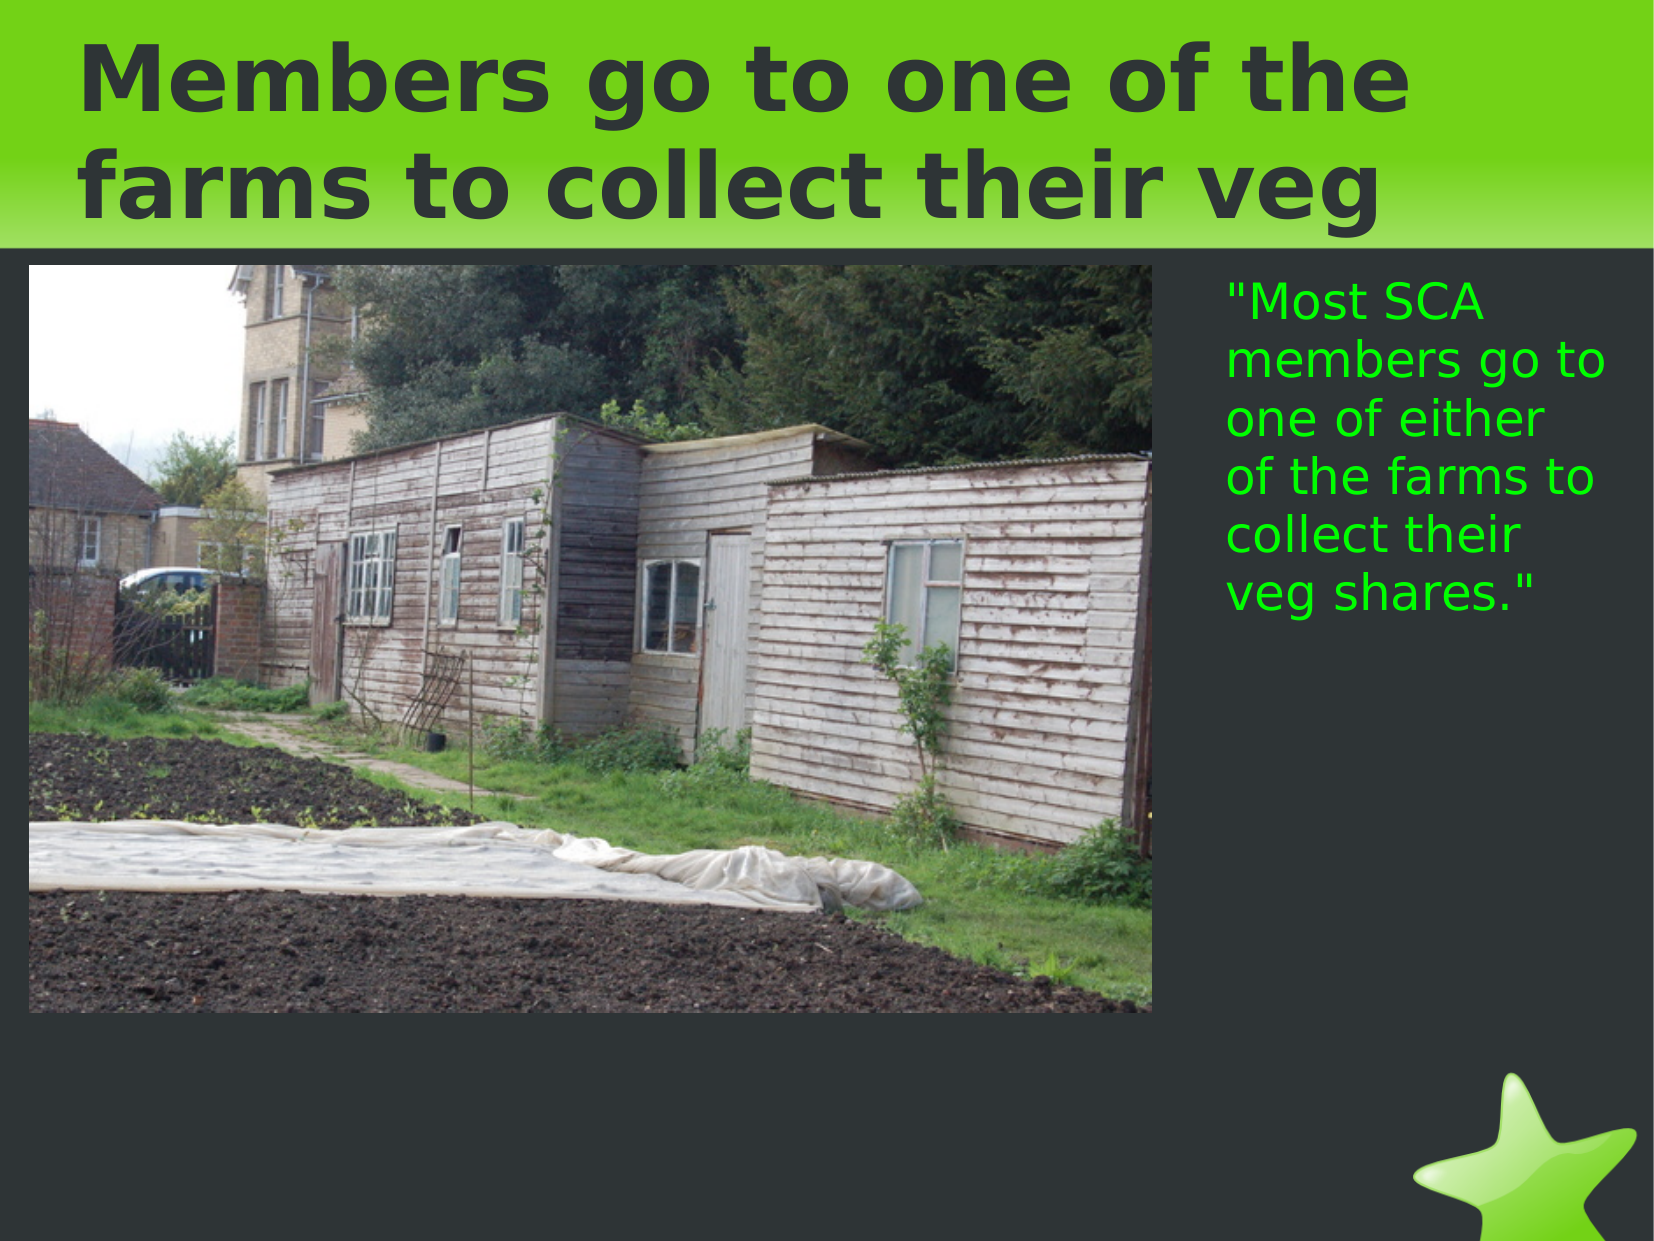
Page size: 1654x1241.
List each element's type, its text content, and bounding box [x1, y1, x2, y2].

title Members go to one of the farms to collect their veg [76, 25, 1565, 240]
picture [0, 0, 1654, 1241]
text_box "Most SCA members go to one of either of the farms to collect their veg shares." [1210, 265, 1625, 975]
